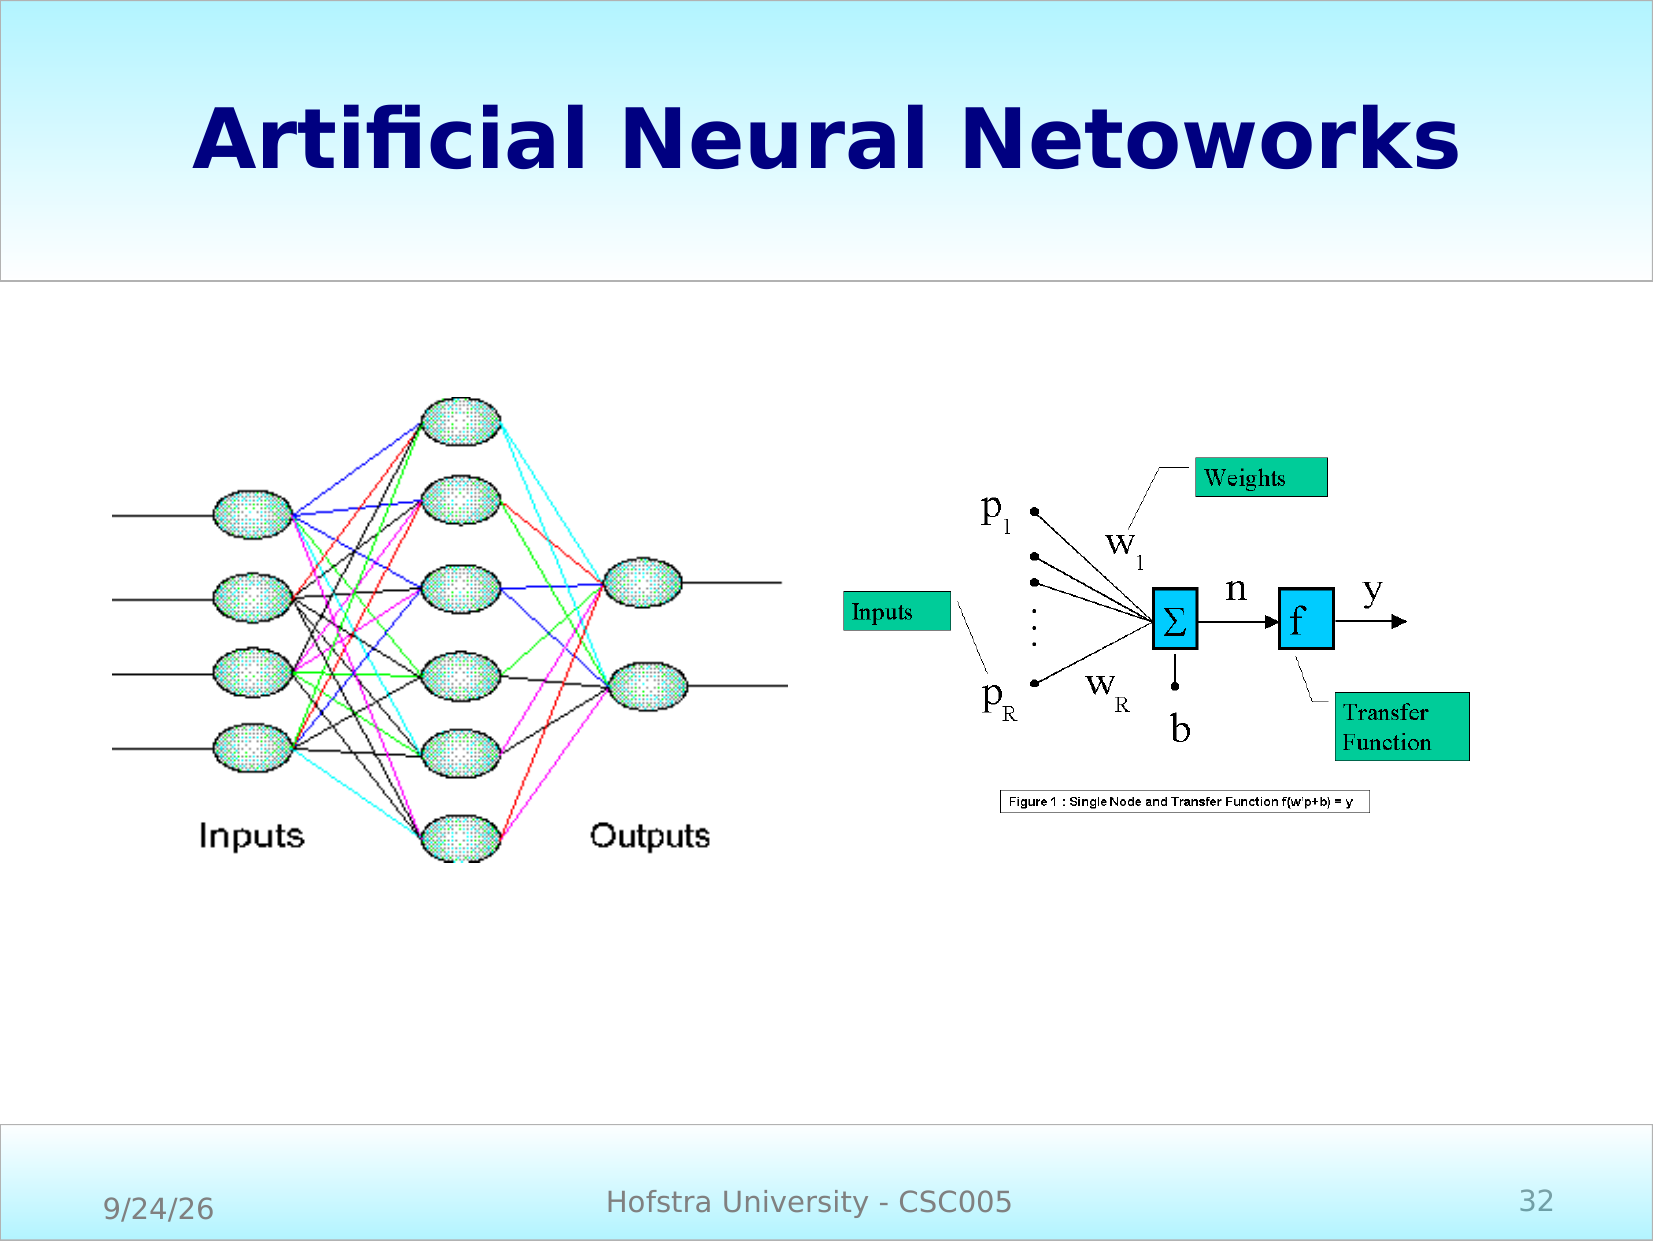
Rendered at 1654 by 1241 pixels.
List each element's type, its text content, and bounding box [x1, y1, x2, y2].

picture [825, 409, 1580, 976]
title Artificial Neural Netoworks [78, 77, 1576, 203]
picture [112, 397, 788, 863]
